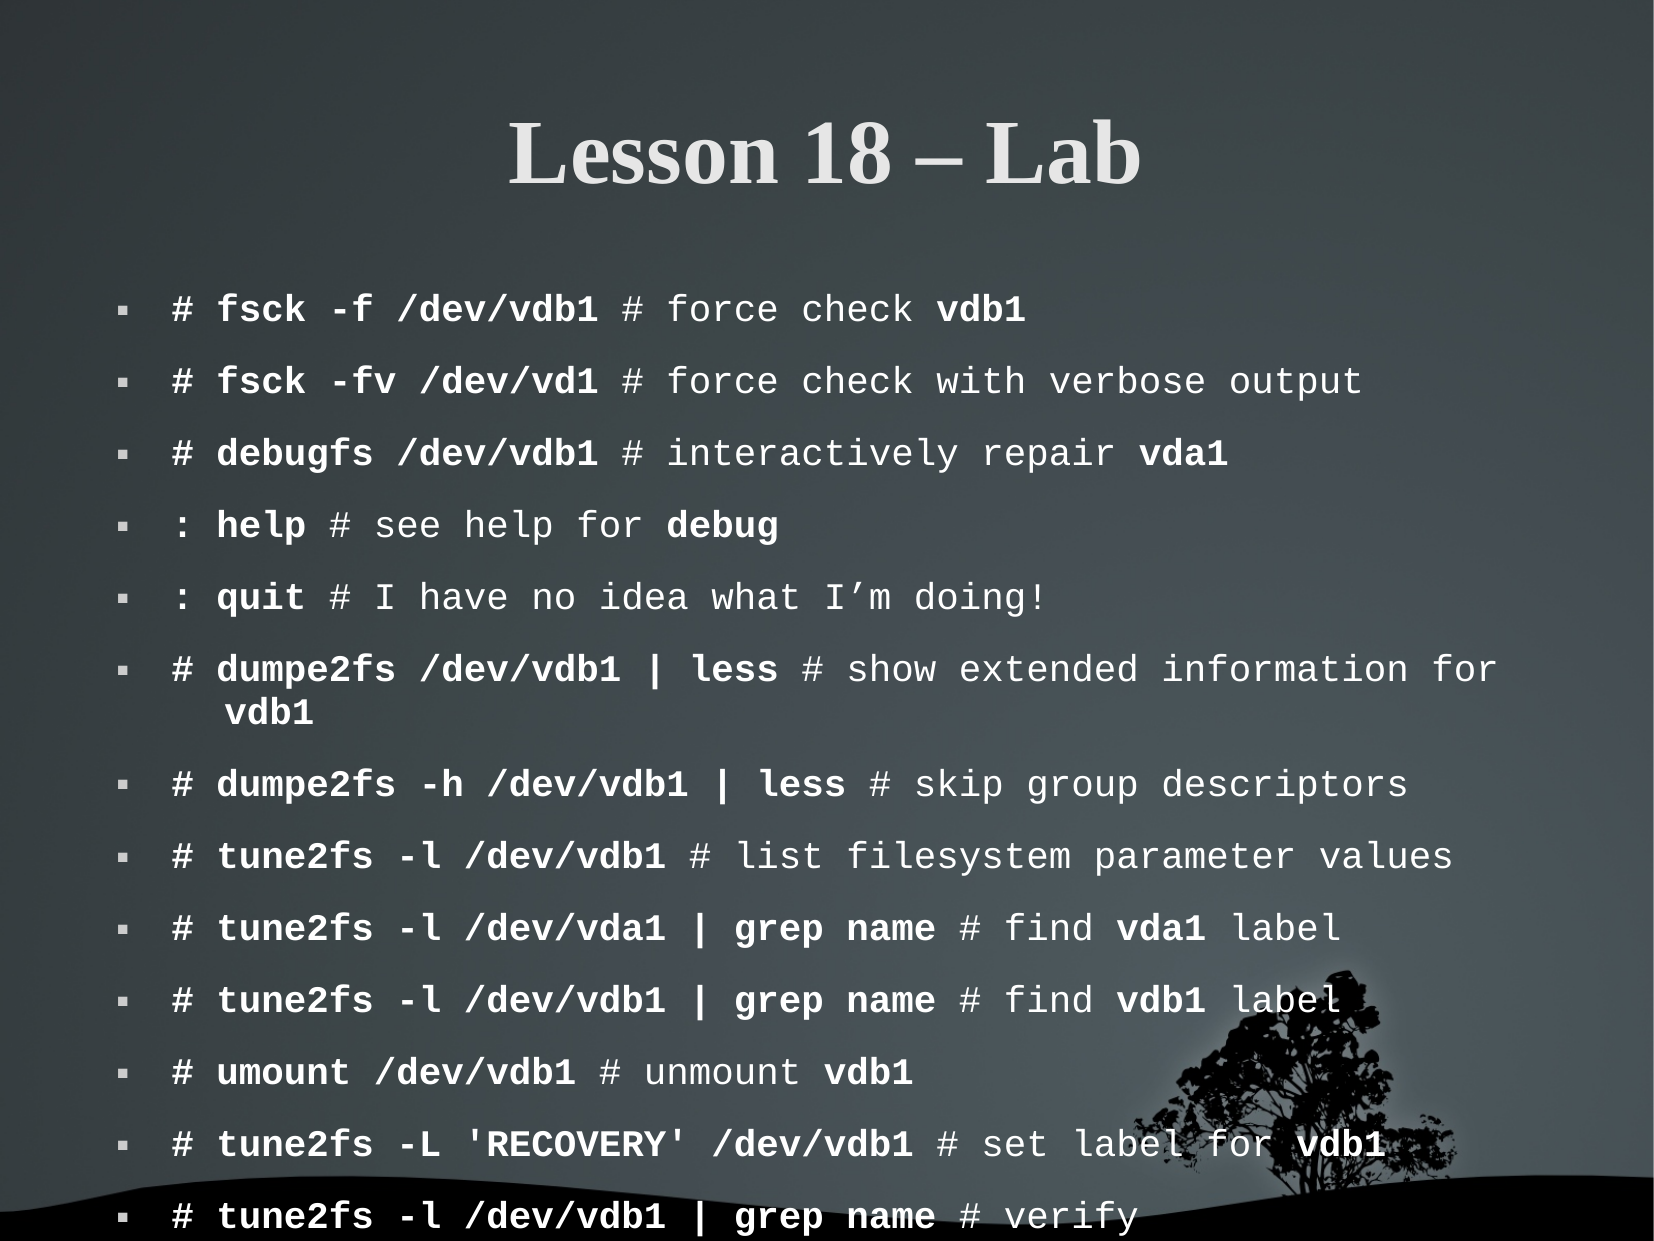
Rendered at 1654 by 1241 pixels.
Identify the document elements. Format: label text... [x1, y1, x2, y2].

title Lesson 18 – Lab [82, 49, 1571, 257]
list # fsck -f /dev/vdb1 # force check vdb1 # fsck -fv /dev/vd1 # force check with verbose output # debugfs /dev/vdb1 # interactively repair vda1 : help # see help for debug : quit # I have no idea what I’m doing! # dumpe2fs /dev/vdb1 | less # show extended information for vdb1 # dumpe2fs -h /dev/vdb1 | less # skip group descriptors # tune2fs -l /dev/vdb1 # list filesystem parameter values # tune2fs -l /dev/vda1 | grep name # find vda1 label # tune2fs -l /dev/vdb1 | grep name # find vdb1 label # umount /dev/vdb1 # unmount vdb1 # tune2fs -L 'RECOVERY' /dev/vdb1 # set label for vdb1 # tune2fs -l /dev/vdb1 | grep name # verify [82, 290, 1571, 1109]
picture [0, 0, 1654, 1241]
